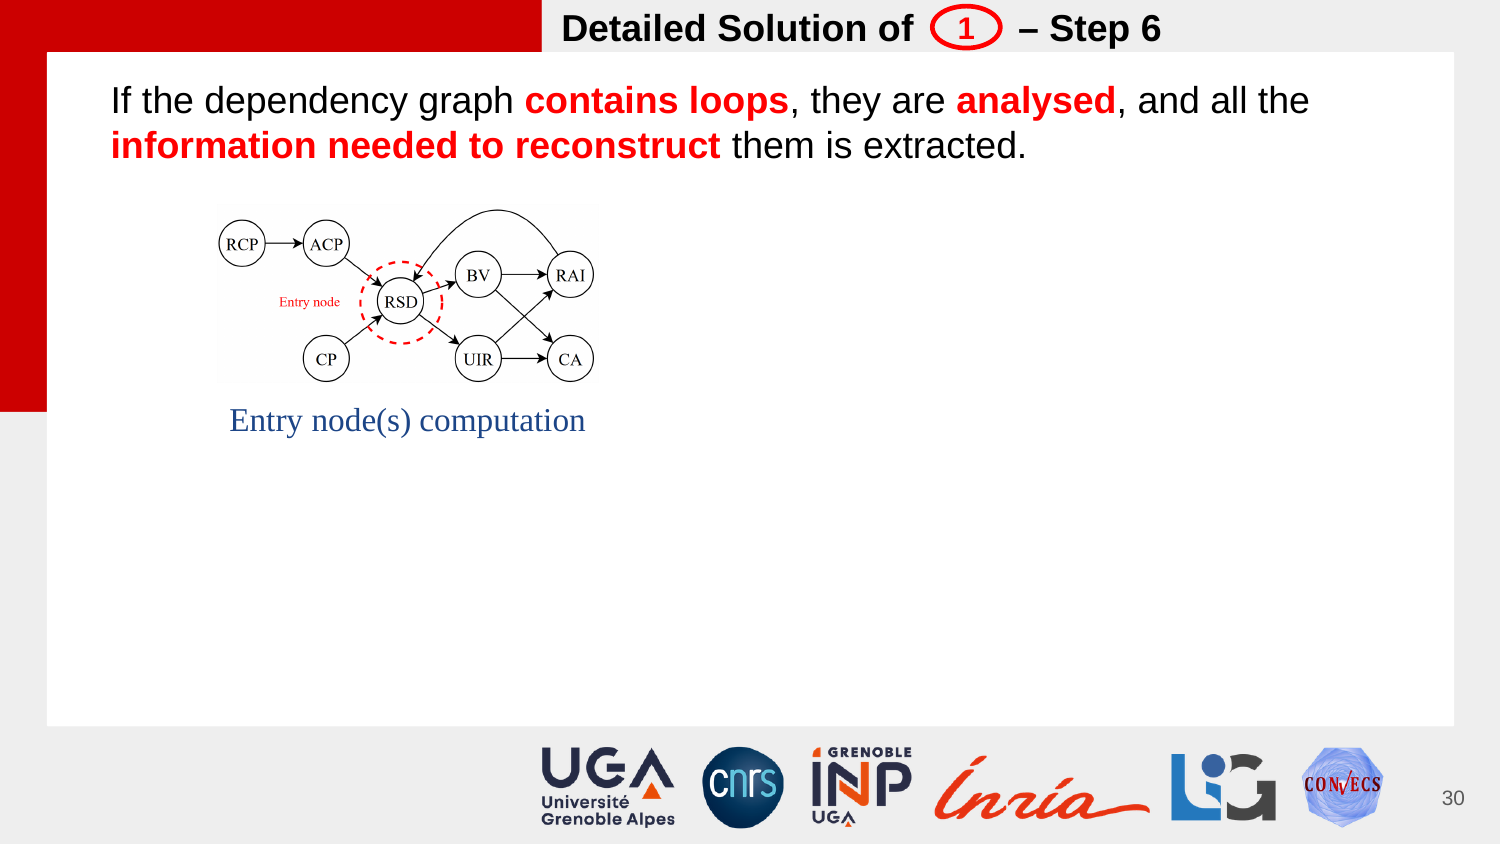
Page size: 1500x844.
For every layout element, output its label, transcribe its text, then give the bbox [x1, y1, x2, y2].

slide_number <numéro> [1389, 764, 1480, 830]
picture [0, 0, 1500, 844]
text_box Detailed Solution of – Step 6 [546, 0, 1441, 55]
text_box If the dependency graph contains loops, they are analysed, and all the information needed to reconstruct them is extracted. [95, 72, 1405, 231]
text_box Entry node(s) computation [185, 391, 630, 446]
text_box 1 [932, 6, 1001, 49]
